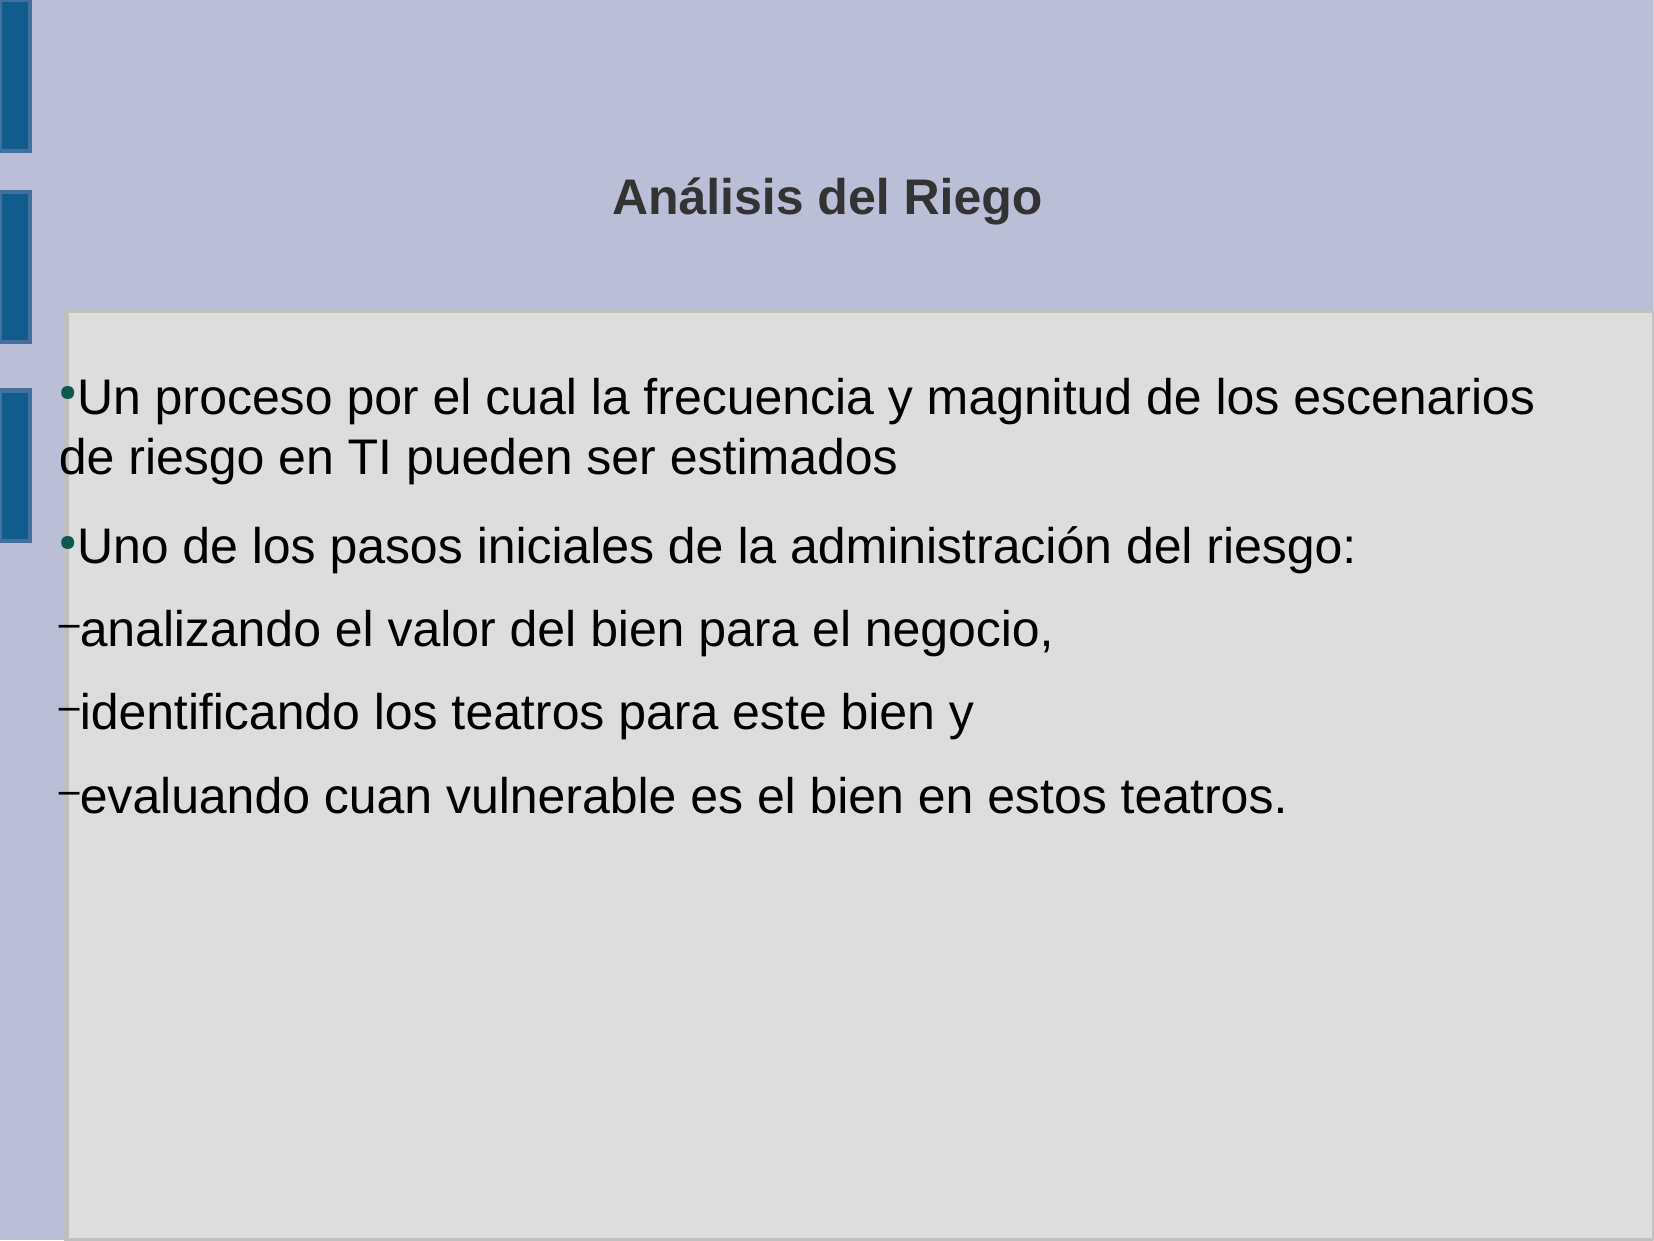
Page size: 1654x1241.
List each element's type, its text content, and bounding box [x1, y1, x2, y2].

title Análisis del Riego [121, 91, 1534, 299]
list Un proceso por el cual la frecuencia y magnitud de los escenarios de riesgo en TI pueden ser estimados Uno de los pasos iniciales de la administración del riesgo: analizando el valor del bien para el negocio, identificando los teatros para este bien y evaluando cuan vulnerable es el bien en estos teatros. [59, 364, 1595, 1146]
